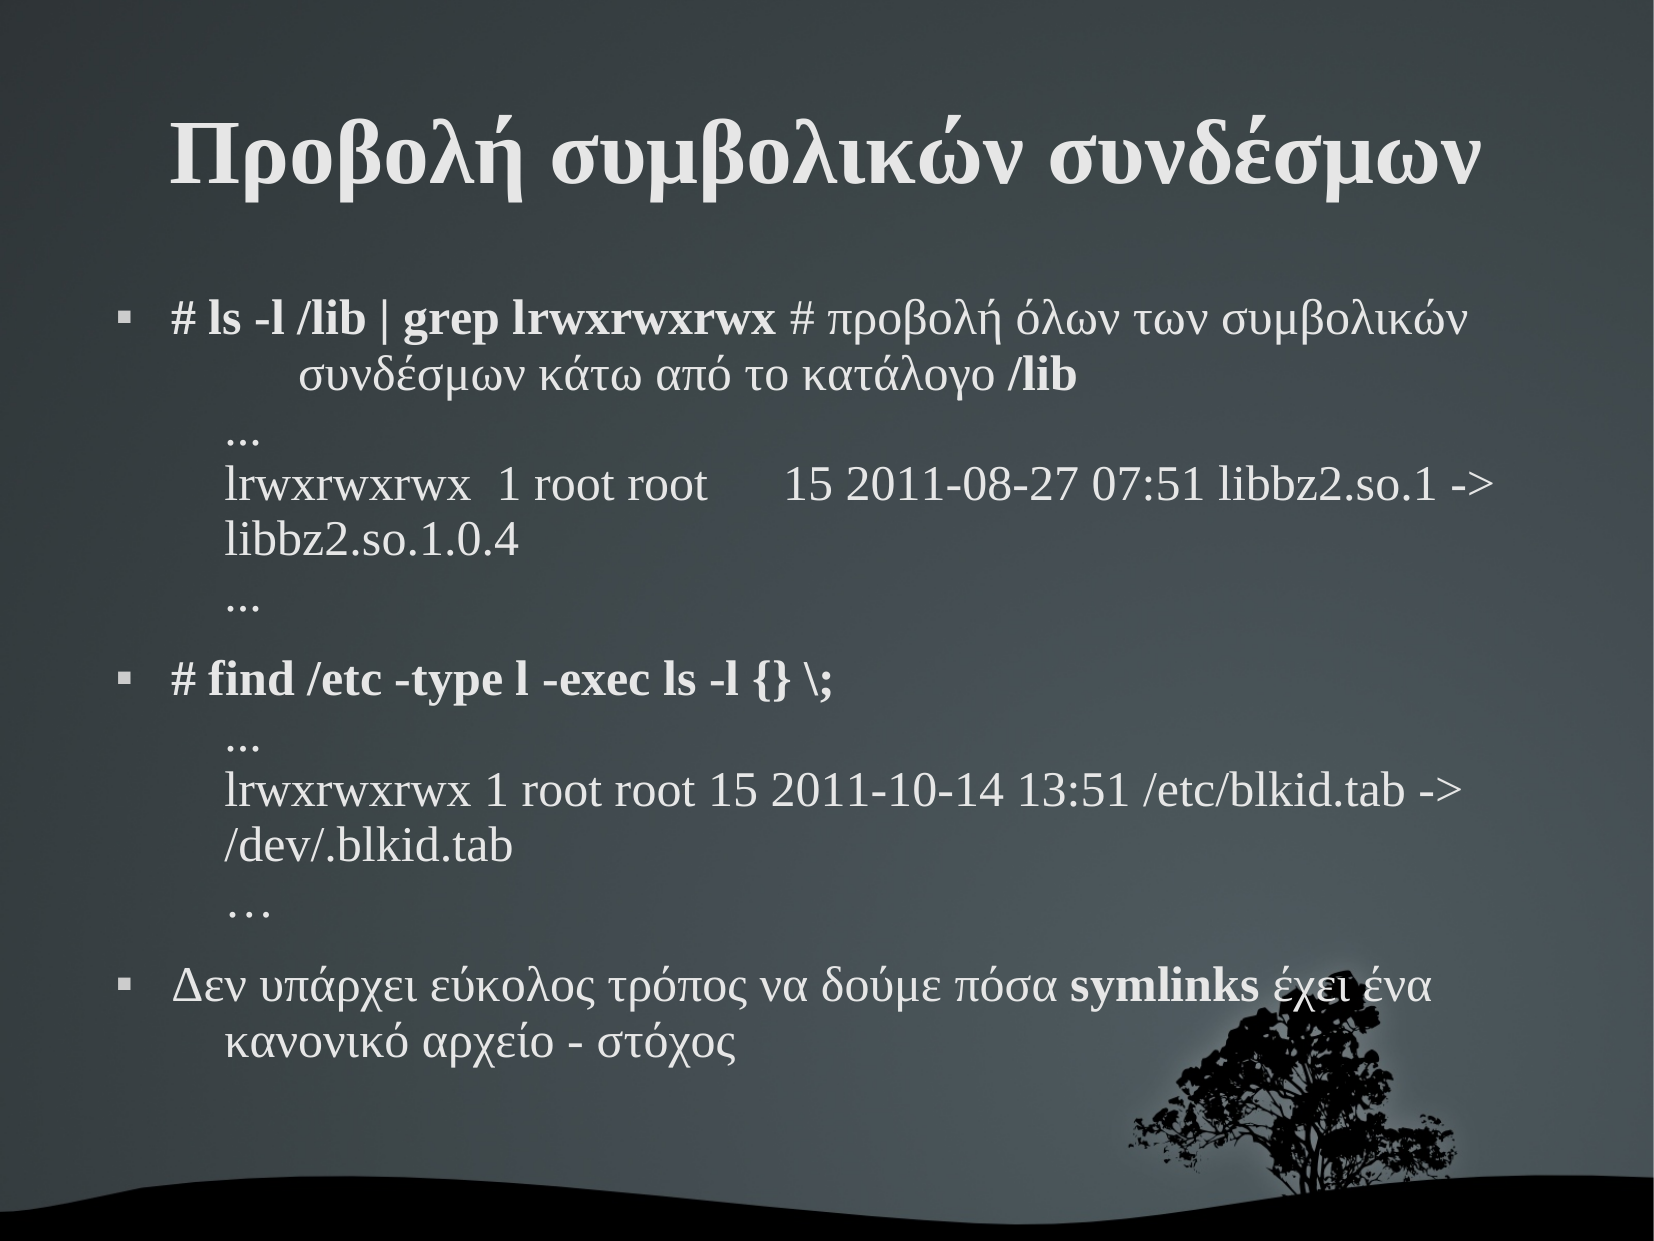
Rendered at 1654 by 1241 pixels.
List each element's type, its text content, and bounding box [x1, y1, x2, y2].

title Προβολή συμβολικών συνδέσμων [82, 49, 1571, 257]
list # ls -l /lib | grep lrwxrwxrwx # προβολή όλων των συμβολικών συνδέσμων κάτω από το κατάλογο /lib ... lrwxrwxrwx 1 root root 15 2011-08-27 07:51 libbz2.so.1 -> libbz2.so.1.0.4 ... # find /etc -type l -exec ls -l {} \; ... lrwxrwxrwx 1 root root 15 2011-10-14 13:51 /etc/blkid.tab -> /dev/.blkid.tab … Δεν υπάρχει εύκολος τρόπος να δούμε πόσα symlinks έχει ένα κανονικό αρχείο - στόχος [82, 290, 1571, 1155]
picture [0, 0, 1654, 1241]
